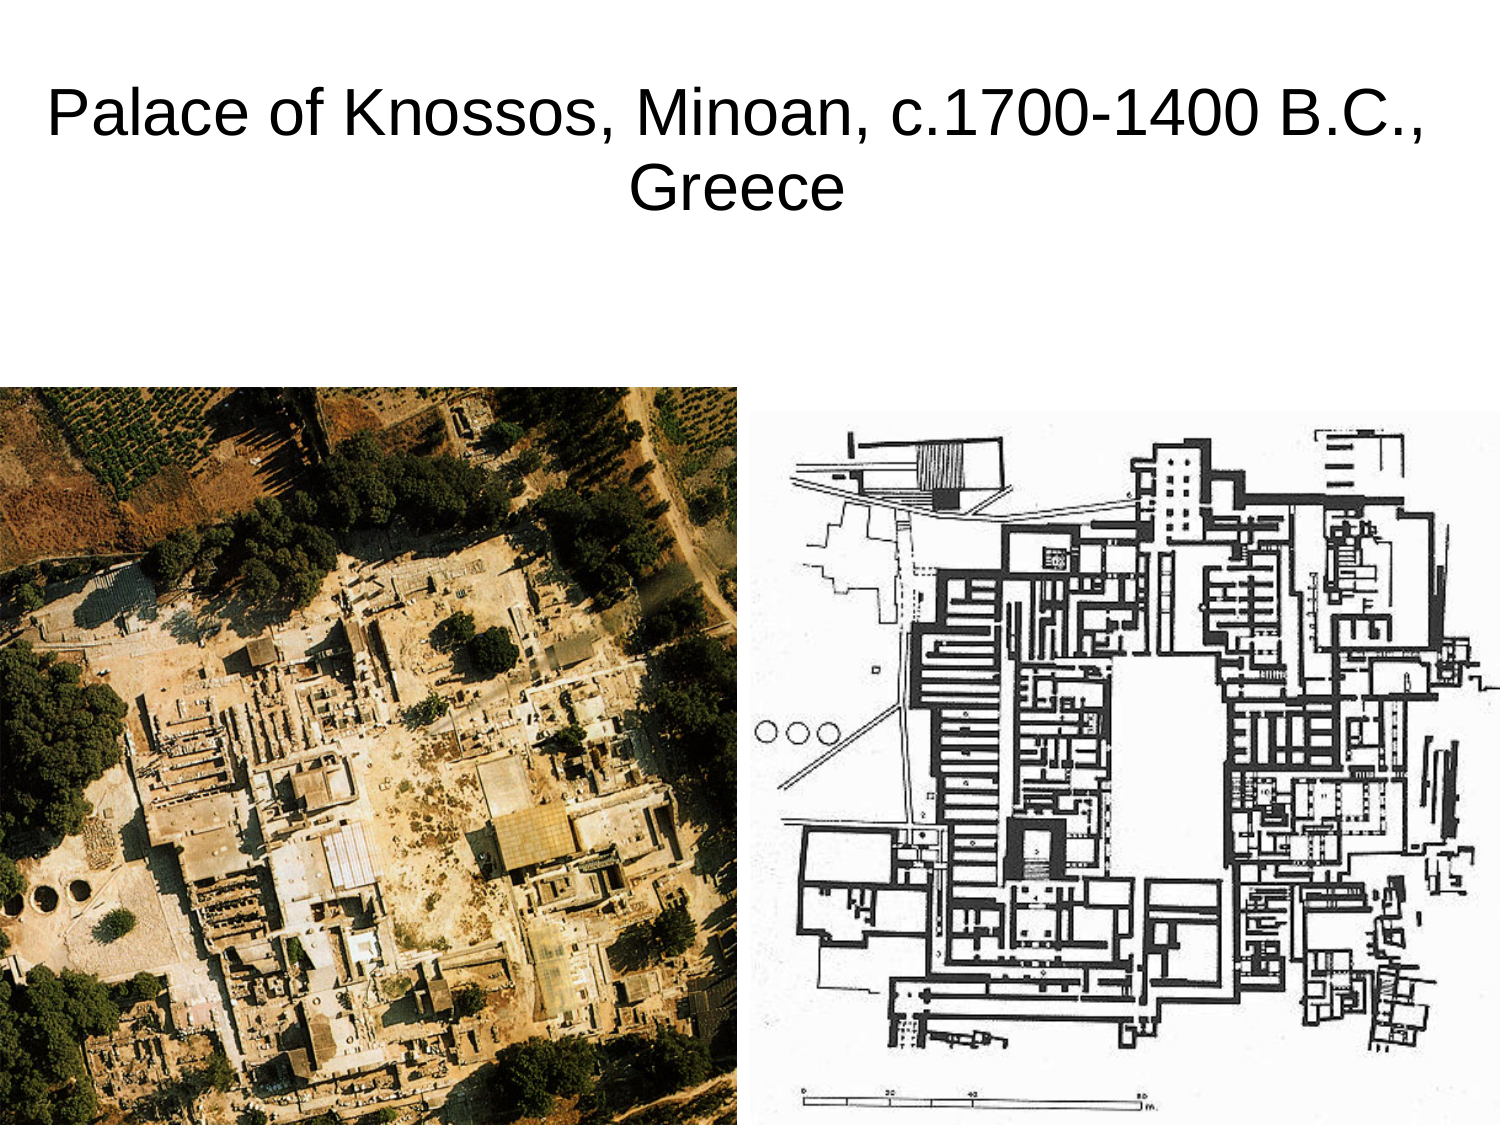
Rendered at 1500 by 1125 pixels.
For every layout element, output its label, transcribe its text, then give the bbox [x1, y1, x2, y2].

picture [0, 387, 737, 1125]
picture [750, 411, 1500, 1125]
title Palace of Knossos, Minoan, c.1700-1400 B.C., Greece [0, 62, 1475, 238]
